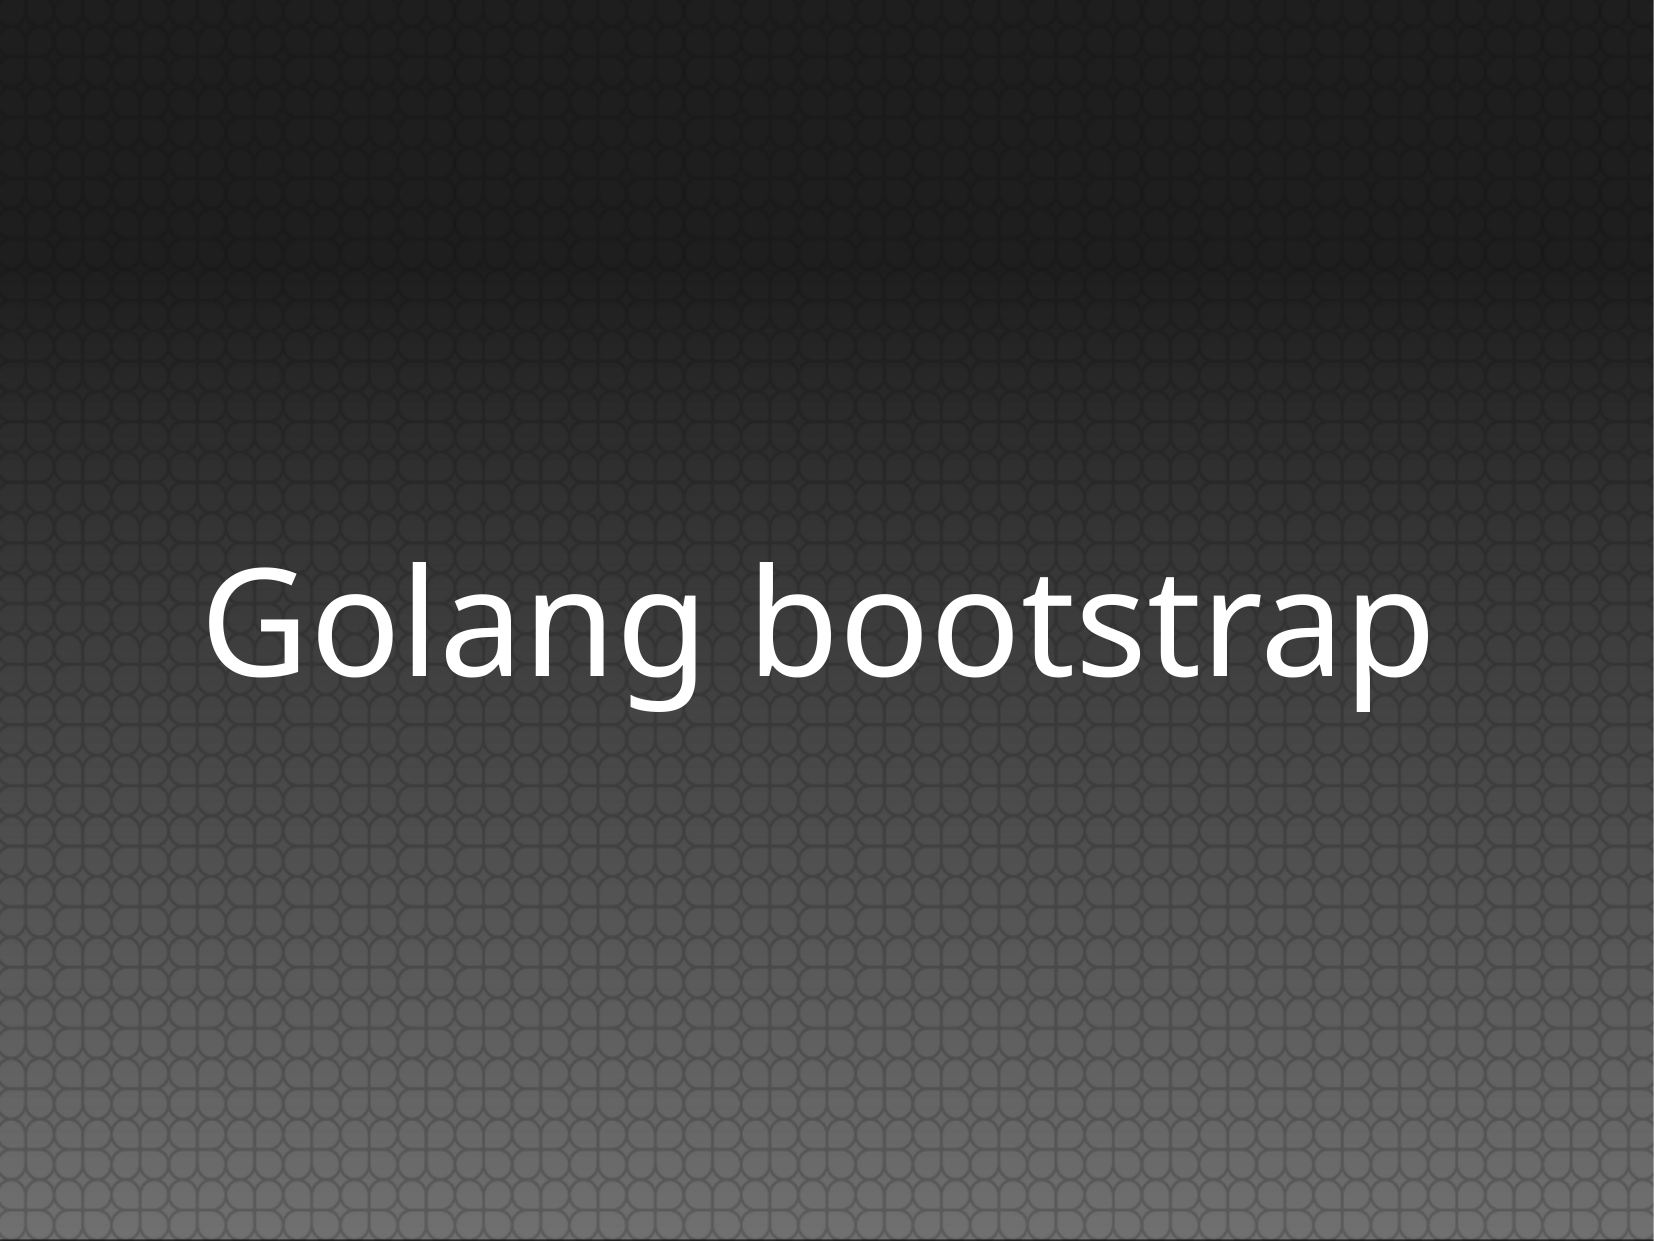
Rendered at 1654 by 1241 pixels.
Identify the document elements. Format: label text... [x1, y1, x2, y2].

picture [0, 0, 1654, 1241]
title Golang bootstrap [75, 525, 1564, 713]
